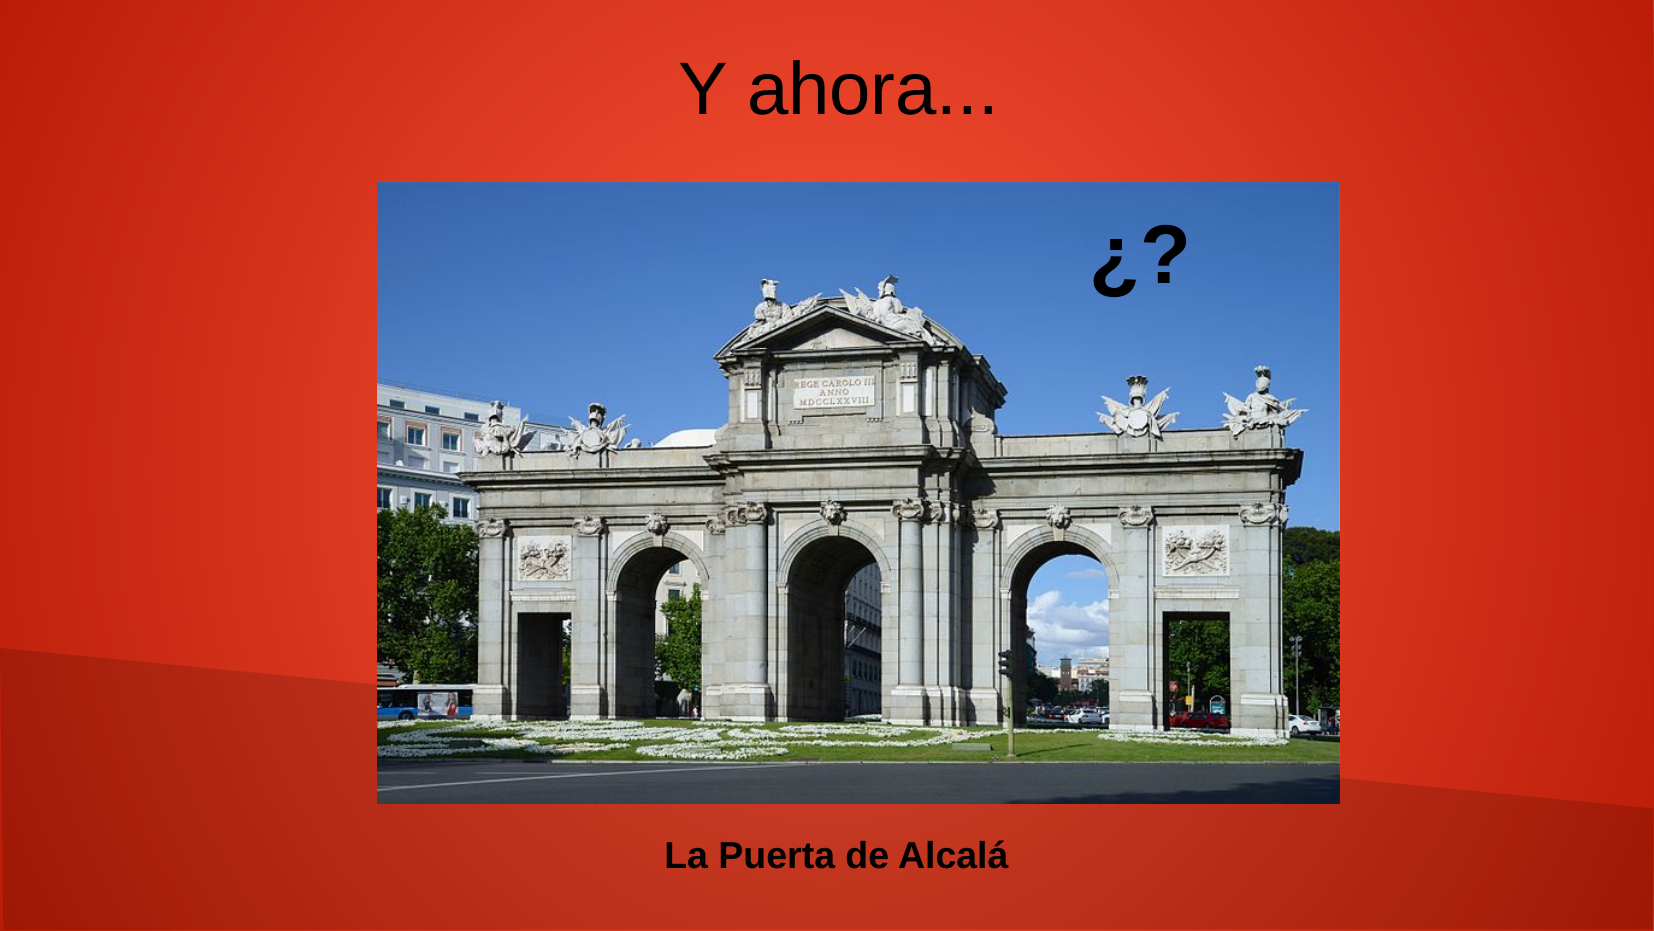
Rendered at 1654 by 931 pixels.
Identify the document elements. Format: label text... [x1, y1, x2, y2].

title Y ahora... [94, 11, 1583, 166]
text_box La Puerta de Alcalá [649, 826, 1146, 884]
picture [377, 182, 1340, 804]
text_box ¿? [1074, 200, 1264, 309]
